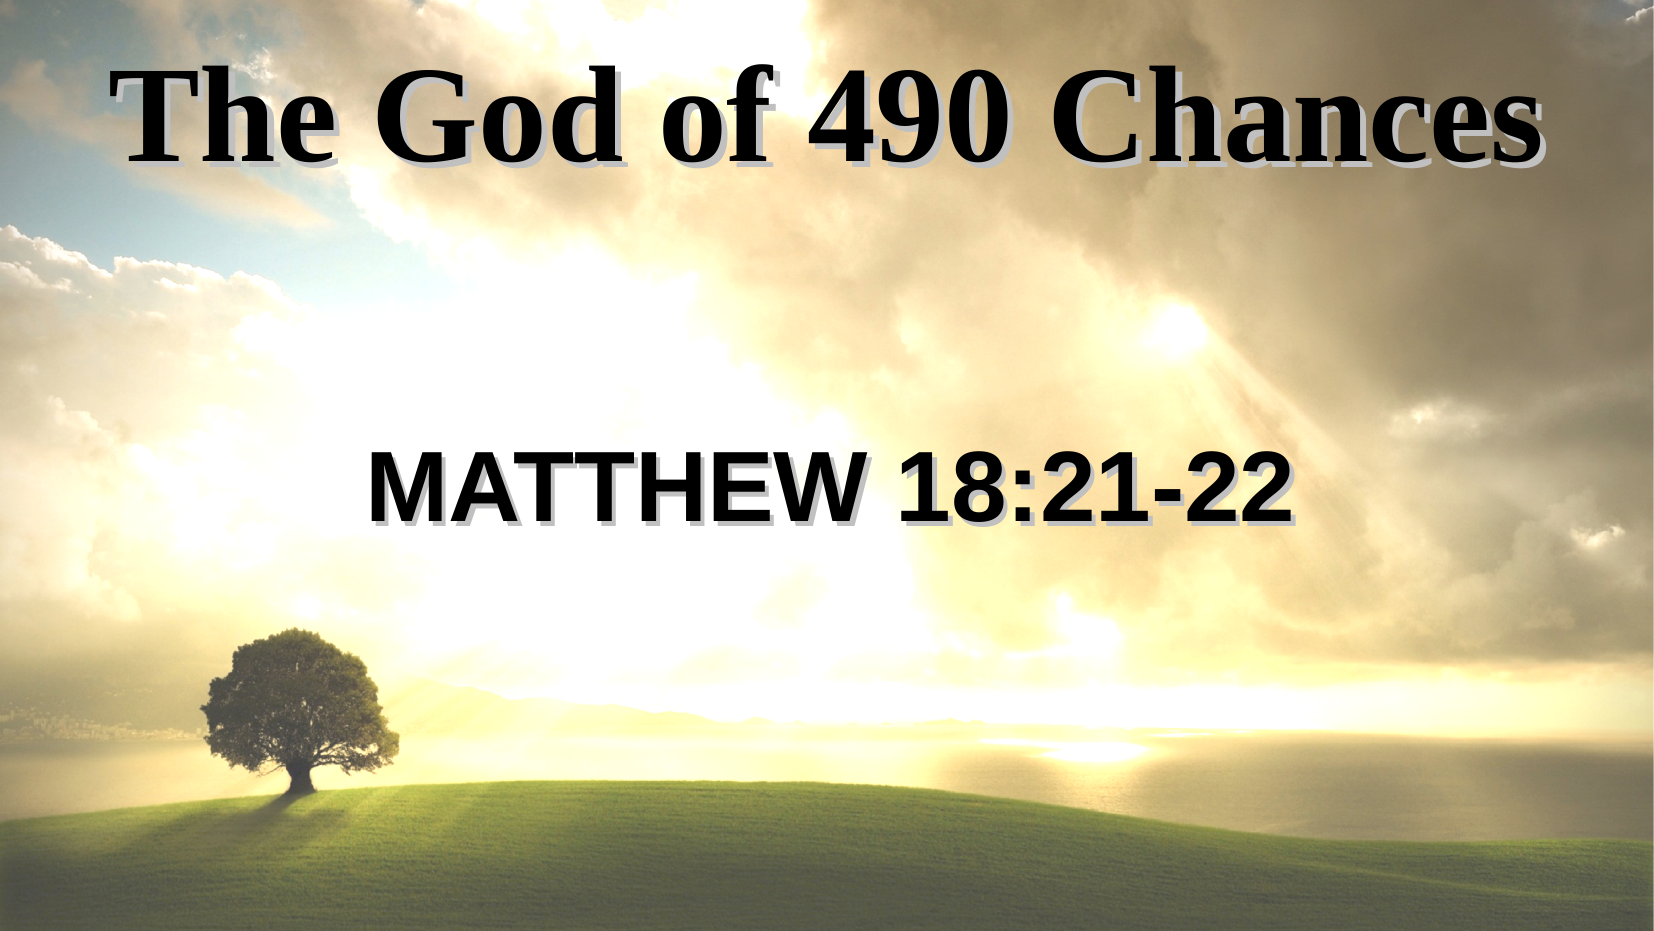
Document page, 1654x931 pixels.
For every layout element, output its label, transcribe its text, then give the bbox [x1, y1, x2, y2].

subtitle MATTHEW 18:21-22 [86, 217, 1575, 758]
title The God of 490 Chances [82, 37, 1571, 193]
picture [0, 0, 1654, 931]
